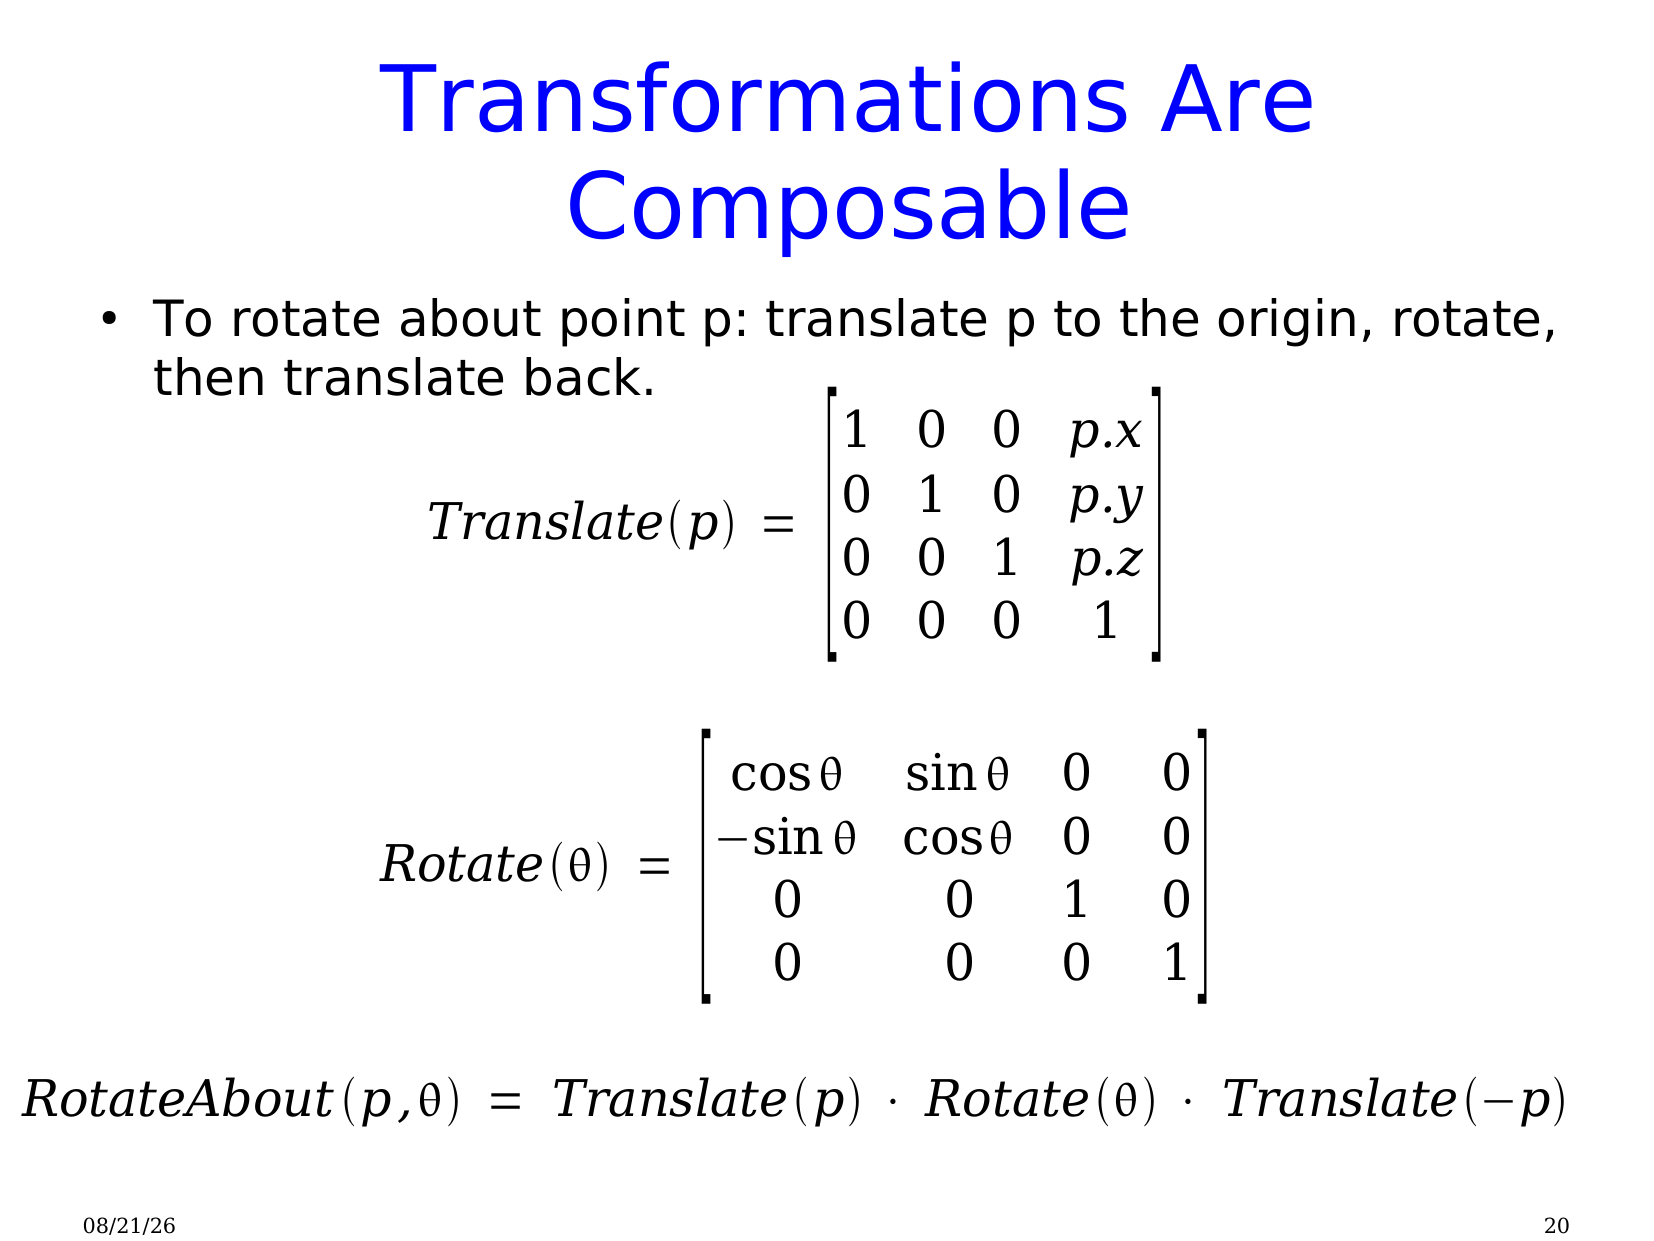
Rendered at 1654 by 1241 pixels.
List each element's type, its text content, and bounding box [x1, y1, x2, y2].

title Transformations Are Composable [82, 46, 1617, 261]
list To rotate about point p: translate p to the origin, rotate, then translate back. [82, 290, 1571, 384]
chart [16, 384, 1574, 1130]
